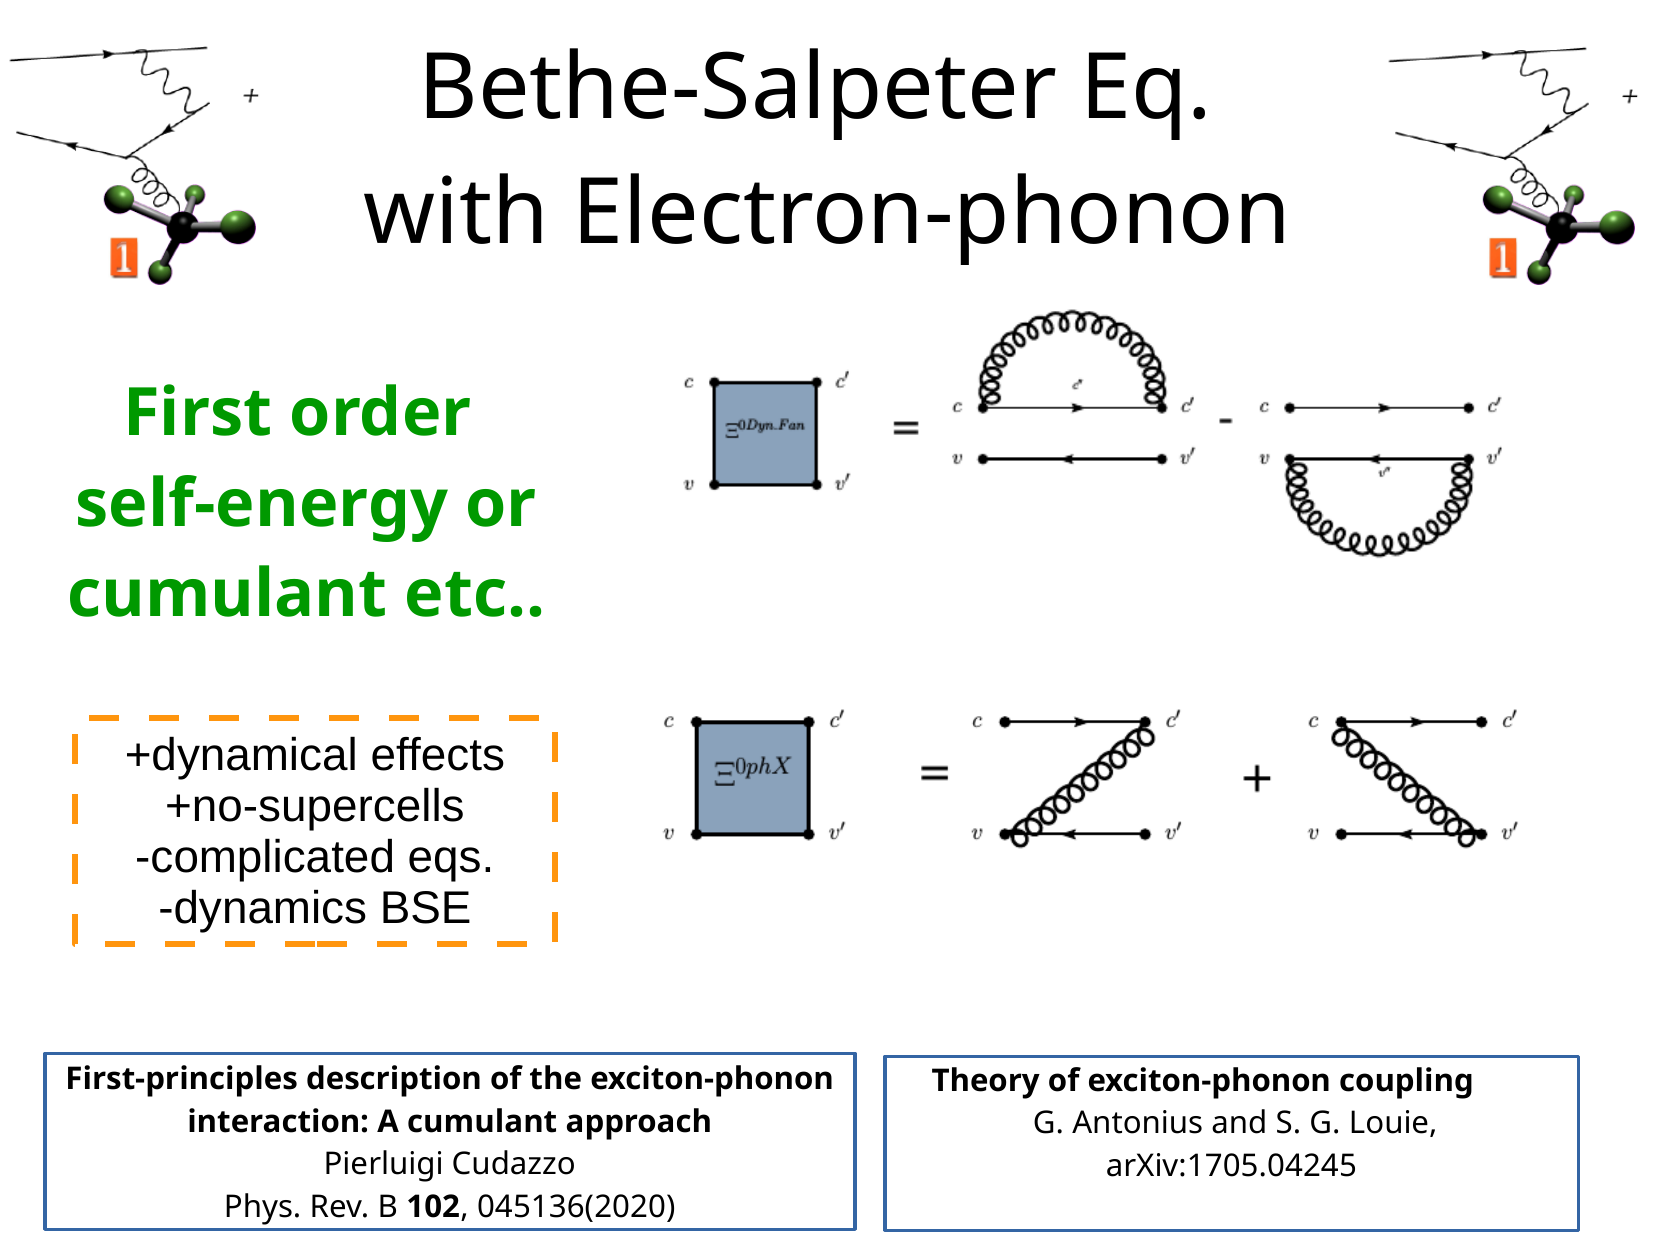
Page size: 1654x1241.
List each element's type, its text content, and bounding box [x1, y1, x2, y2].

text_box +dynamical effects +no-supercells -complicated eqs. -dynamics BSE [75, 718, 556, 945]
text_box Theory of exciton-phonon coupling G. Antonius and S. G. Louie, arXiv:1705.04245 [885, 1056, 1579, 1231]
title Bethe-Salpeter Eq. with Electron-phonon [271, 53, 1572, 237]
picture [607, 0, 1650, 946]
picture [0, 0, 271, 302]
text_box First-principles description of the exciton-phonon interaction: A cumulant approach Pierluigi Cudazzo Phys. Rev. B 102, 045136(2020) [45, 1053, 856, 1230]
text_box First order self-energy or cumulant etc.. [45, 330, 568, 671]
